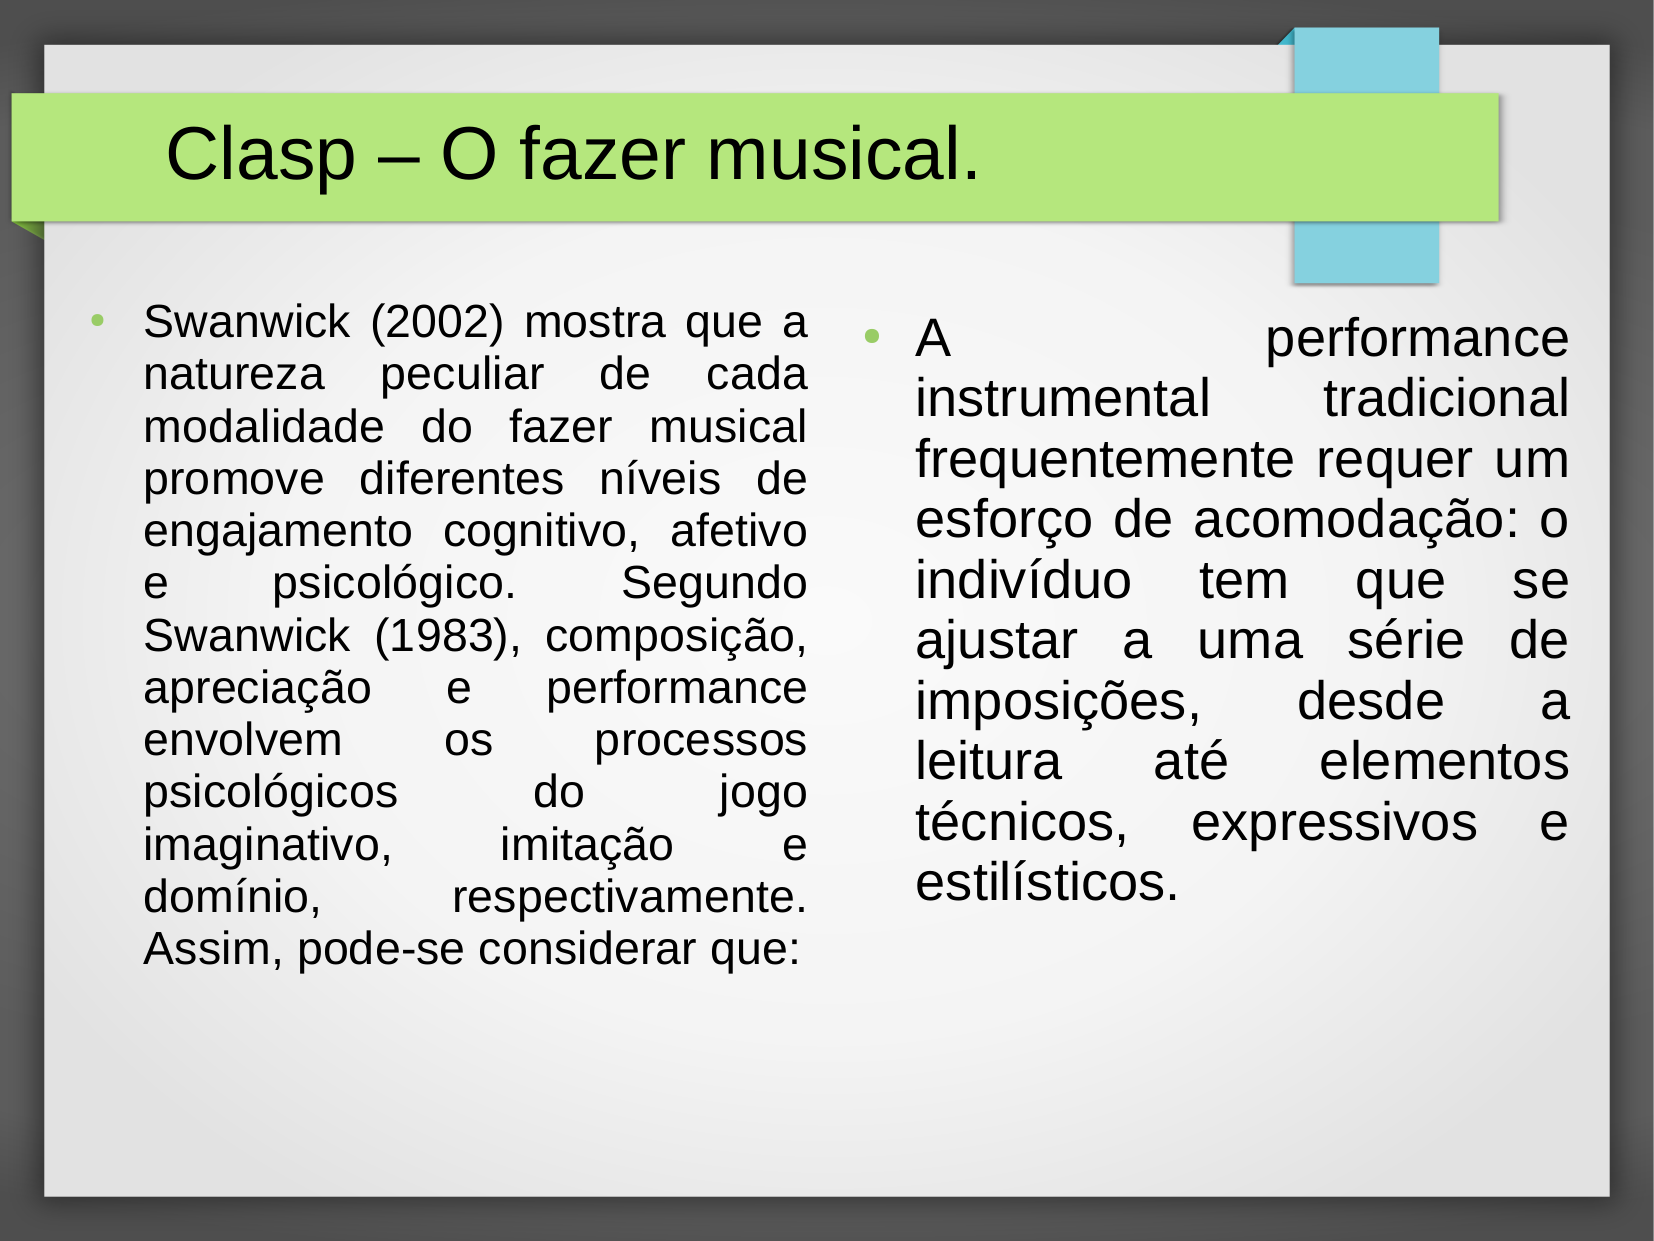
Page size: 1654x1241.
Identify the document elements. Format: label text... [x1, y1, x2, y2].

title Clasp – O fazer musical. [82, 94, 1264, 213]
list A performance instrumental tradicional frequentemente requer um esforço de acomodação: o indivíduo tem que se ajustar a uma série de imposições, desde a leitura até elementos técnicos, expressivos e estilísticos. [844, 307, 1571, 1027]
list Swanwick (2002) mostra que a natureza peculiar de cada modalidade do fazer musical promove diferentes níveis de engajamento cognitivo, afetivo e psicológico. Segundo Swanwick (1983), composição, apreciação e performance envolvem os processos psicológicos do jogo imaginativo, imitação e domínio, respectivamente. Assim, pode-se considerar que: [82, 295, 809, 1015]
picture [0, 0, 1654, 1241]
